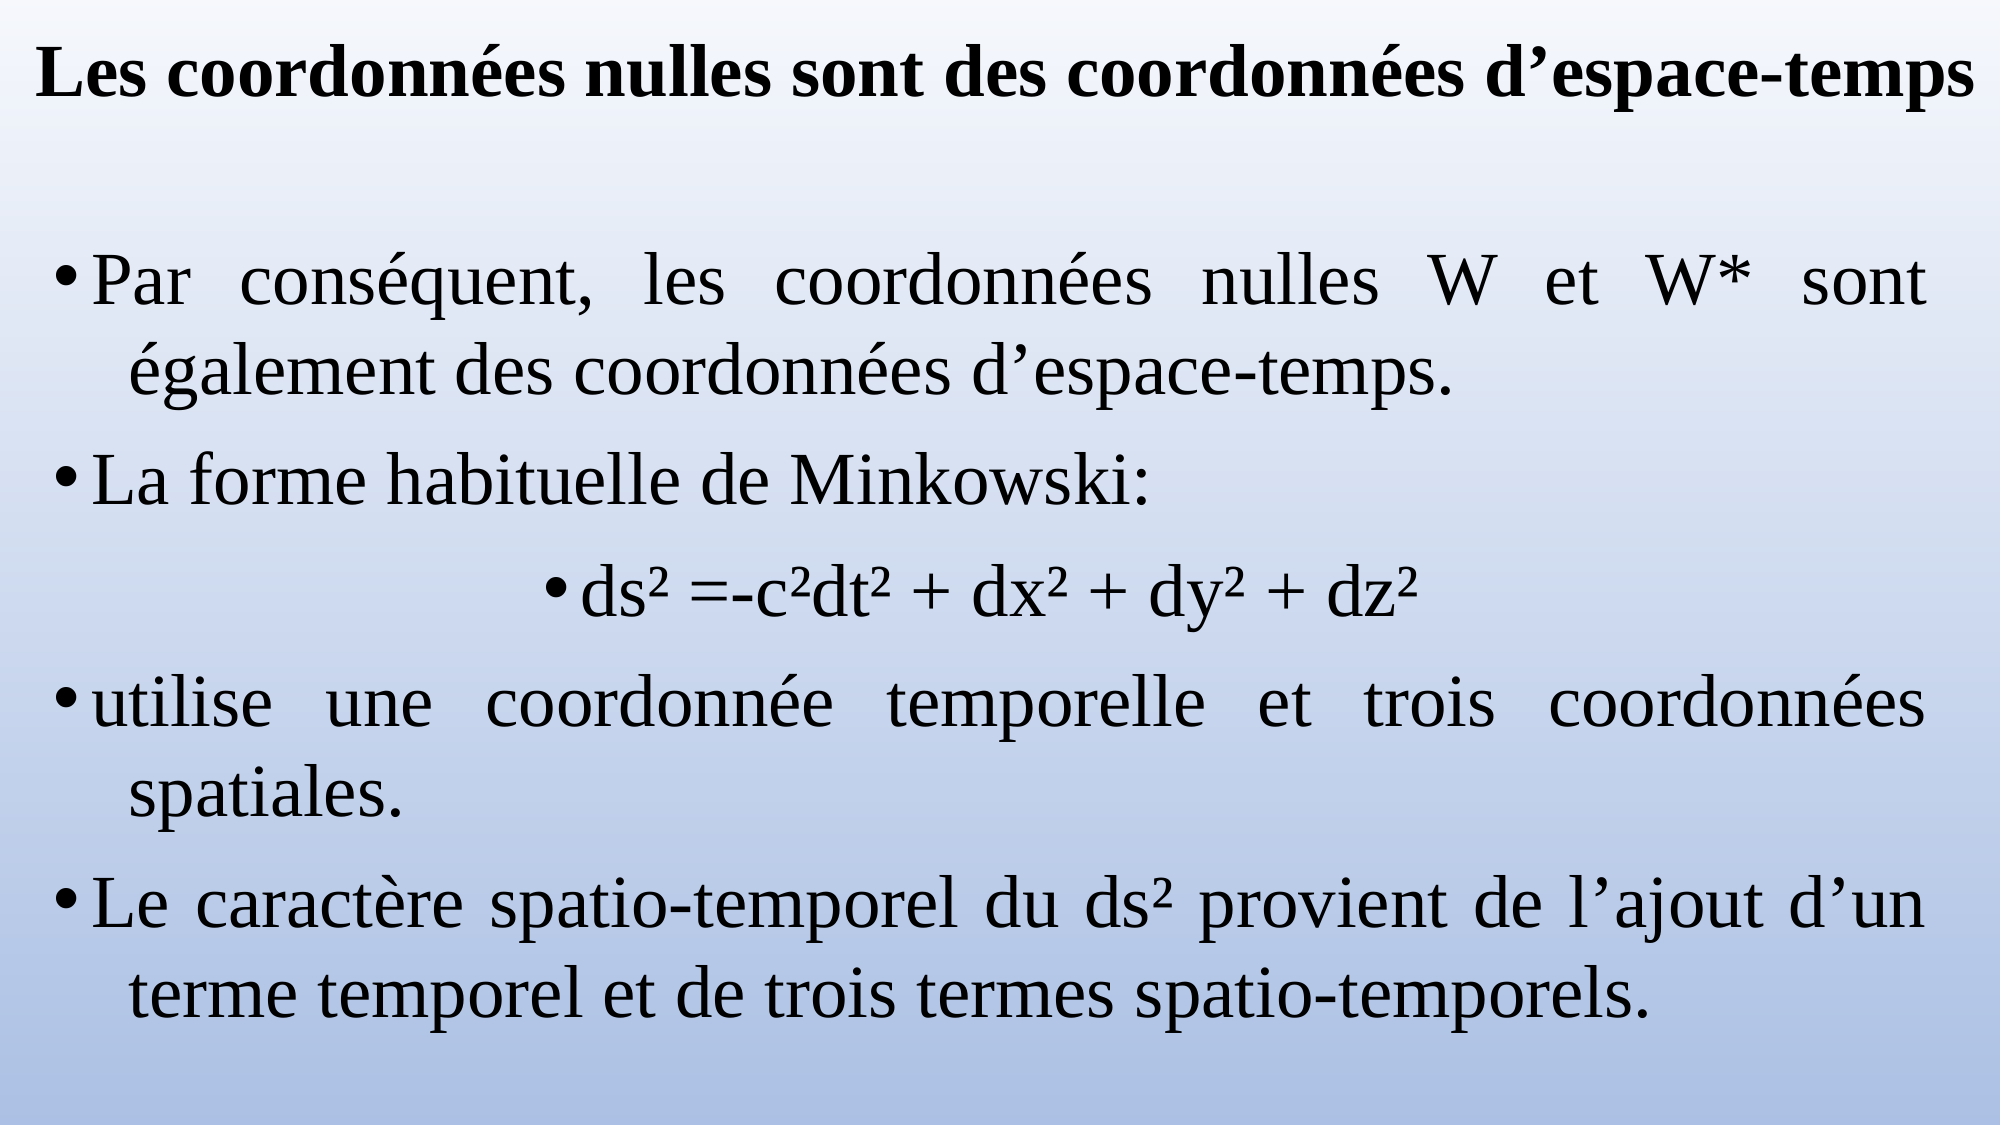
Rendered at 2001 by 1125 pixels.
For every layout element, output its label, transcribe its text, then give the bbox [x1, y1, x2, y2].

list Par conséquent, les coordonnées nulles W et W* sont également des coordonnées d’espace-temps. La forme habituelle de Minkowski: ds² =-c²dt² + dx² + dy² + dz² utilise une coordonnée temporelle et trois coordonnées spatiales. Le caractère spatio-temporel du ds² provient de l’ajout d’un terme temporel et de trois termes spatio-temporels. [38, 221, 1944, 1086]
title Les coordonnées nulles sont des coordonnées d’espace-temps [12, 15, 2000, 131]
